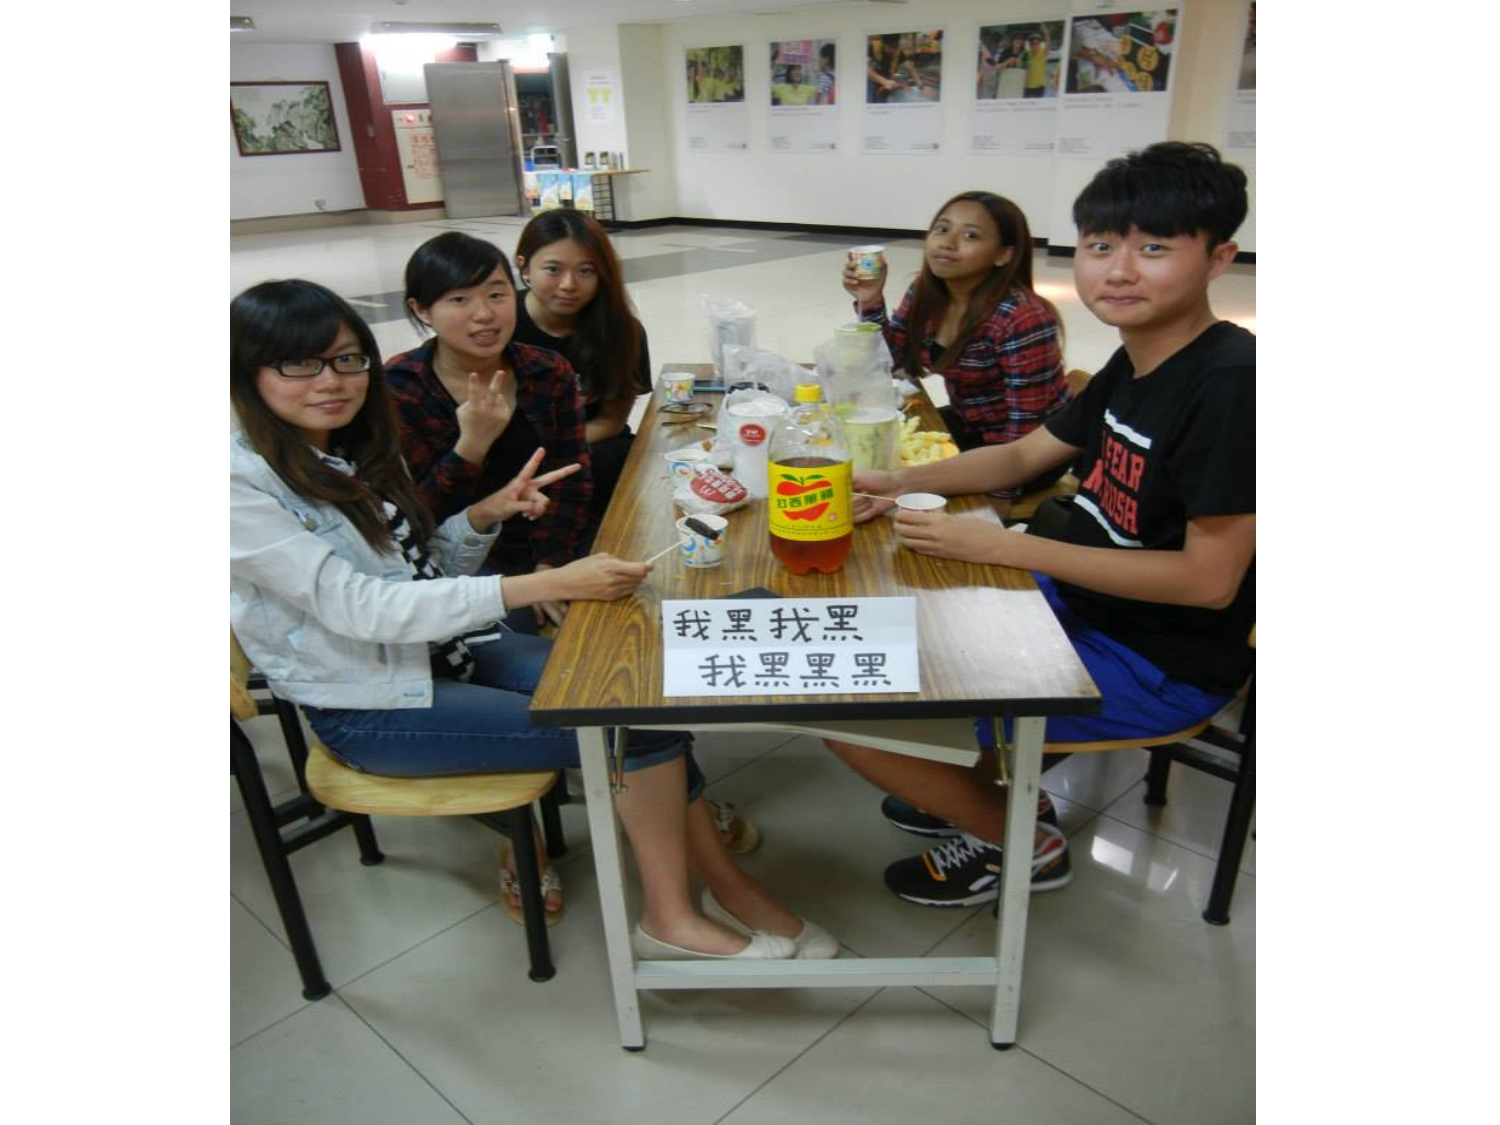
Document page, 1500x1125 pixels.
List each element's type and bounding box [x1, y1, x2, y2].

picture [230, 0, 1256, 1125]
